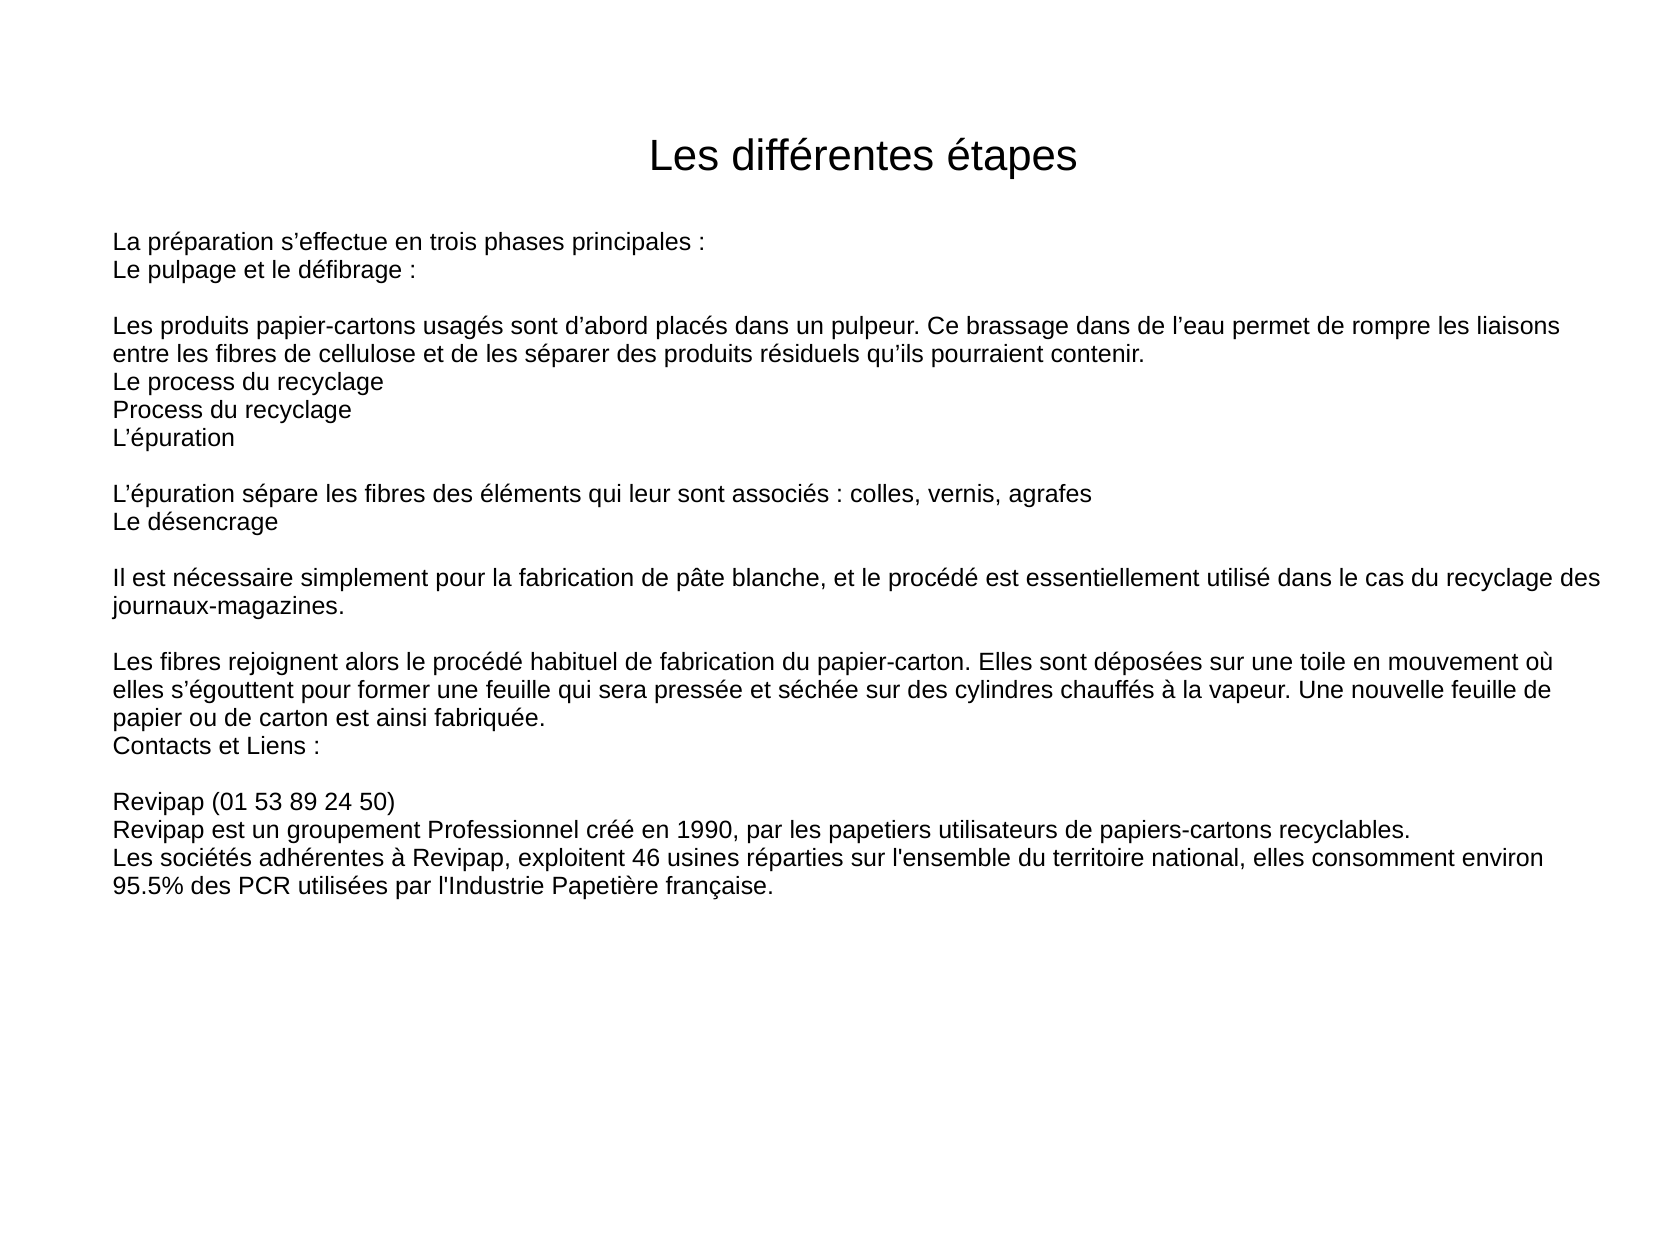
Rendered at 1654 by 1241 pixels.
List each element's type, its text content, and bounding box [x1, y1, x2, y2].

text_box Les différentes étapes La préparation s’effectue en trois phases principales : Le pulpage et le défibrage : Les produits papier-cartons usagés sont d’abord placés dans un pulpeur. Ce brassage dans de l’eau permet de rompre les liaisons entre les fibres de cellulose et de les séparer des produits résiduels qu’ils pourraient contenir. Le process du recyclage Process du recyclage L’épuration L’épuration sépare les fibres des éléments qui leur sont associés : colles, vernis, agrafes Le désencrage Il est nécessaire simplement pour la fabrication de pâte blanche, et le procédé est essentiellement utilisé dans le cas du recyclage des journaux-magazines. Les fibres rejoignent alors le procédé habituel de fabrication du papier-carton. Elles sont déposées sur une toile en mouvement où elles s’égouttent pour former une feuille qui sera pressée et séchée sur des cylindres chauffés à la vapeur. Une nouvelle feuille de papier ou de carton est ainsi fabriquée. Contacts et Liens : Revipap (01 53 89 24 50) Revipap est un groupement Professionnel créé en 1990, par les papetiers utilisateurs de papiers-cartons recyclables. Les sociétés adhérentes à Revipap, exploitent 46 usines réparties sur l'ensemble du territoire national, elles consomment environ 95.5% des PCR utilisées par l'Industrie Papetière française. [97, 123, 1630, 1048]
